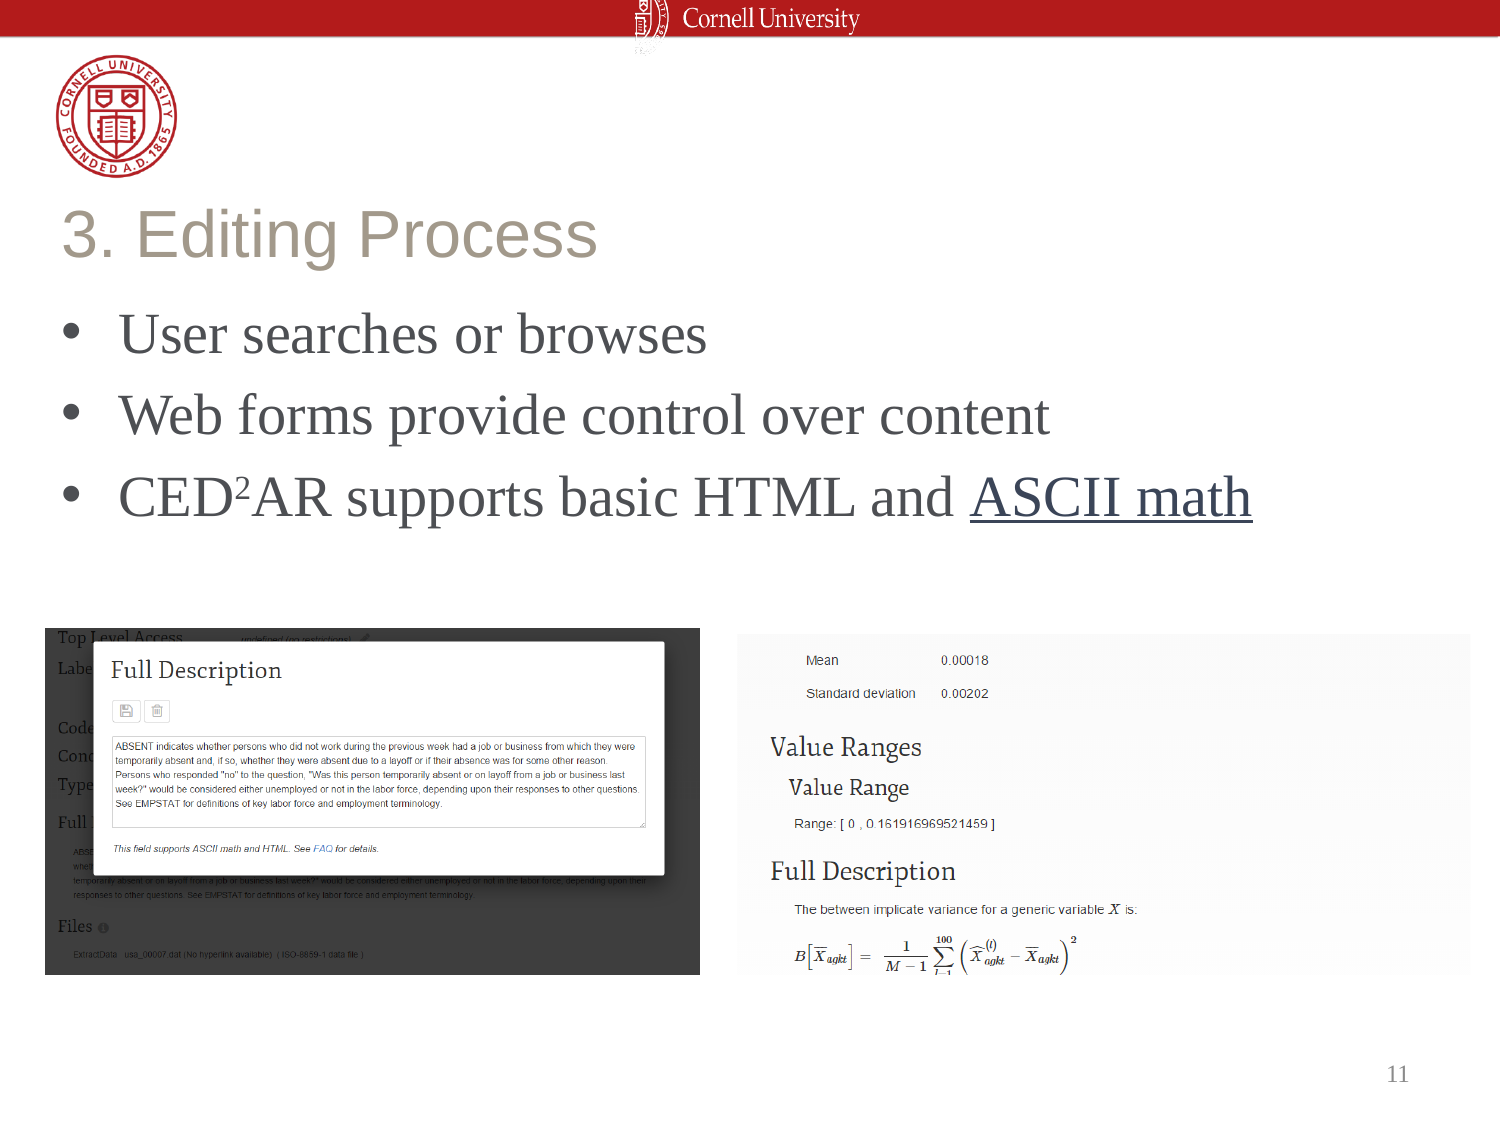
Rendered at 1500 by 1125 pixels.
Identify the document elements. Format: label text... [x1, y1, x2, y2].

picture [635, 0, 860, 60]
title 3. Editing Process [46, 174, 1471, 288]
picture [737, 634, 1471, 975]
picture [50, 50, 195, 174]
list User searches or browses Web forms provide control over content CED2AR supports basic HTML and ASCII math [46, 288, 1471, 944]
slide_number <number> [1074, 1042, 1425, 1103]
picture [45, 628, 700, 975]
